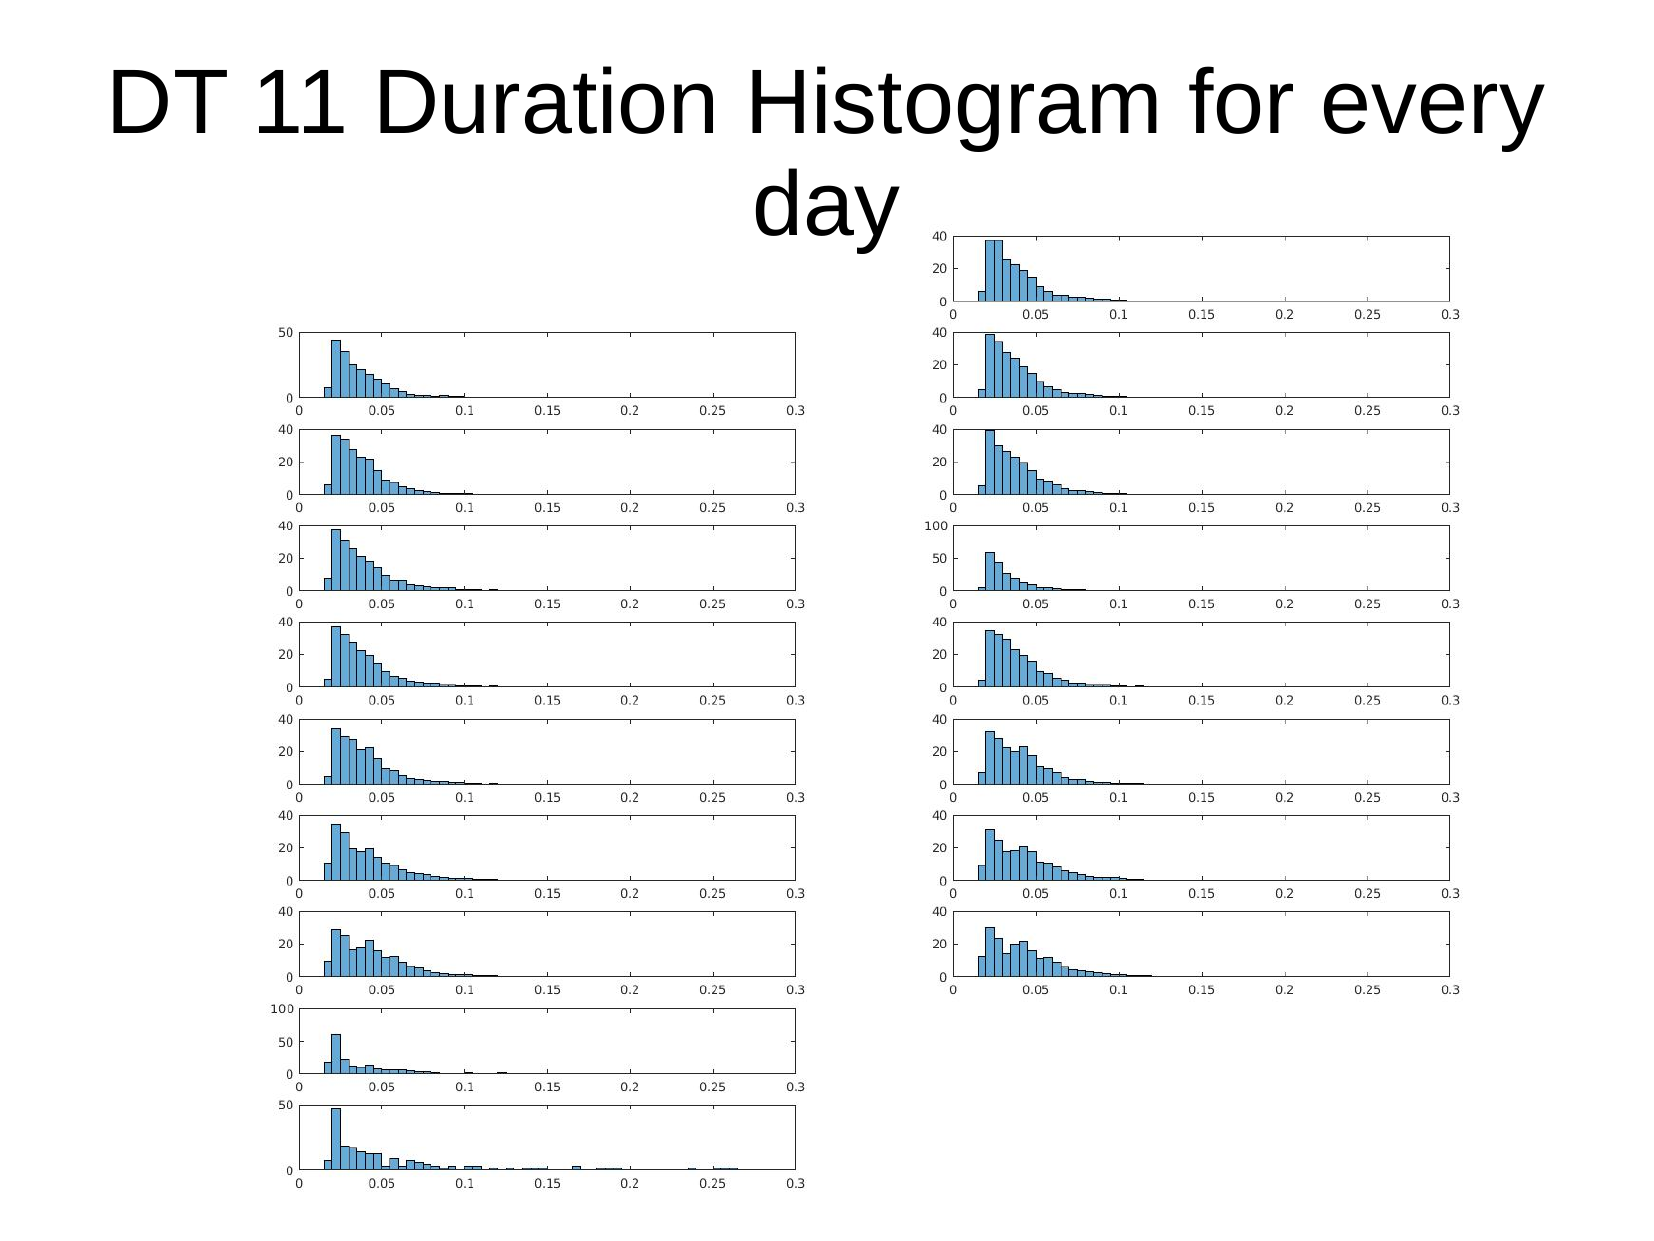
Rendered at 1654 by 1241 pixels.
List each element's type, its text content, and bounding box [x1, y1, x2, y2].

picture [105, 140, 1591, 1241]
title DT 11 Duration Histogram for every day [82, 49, 1571, 257]
